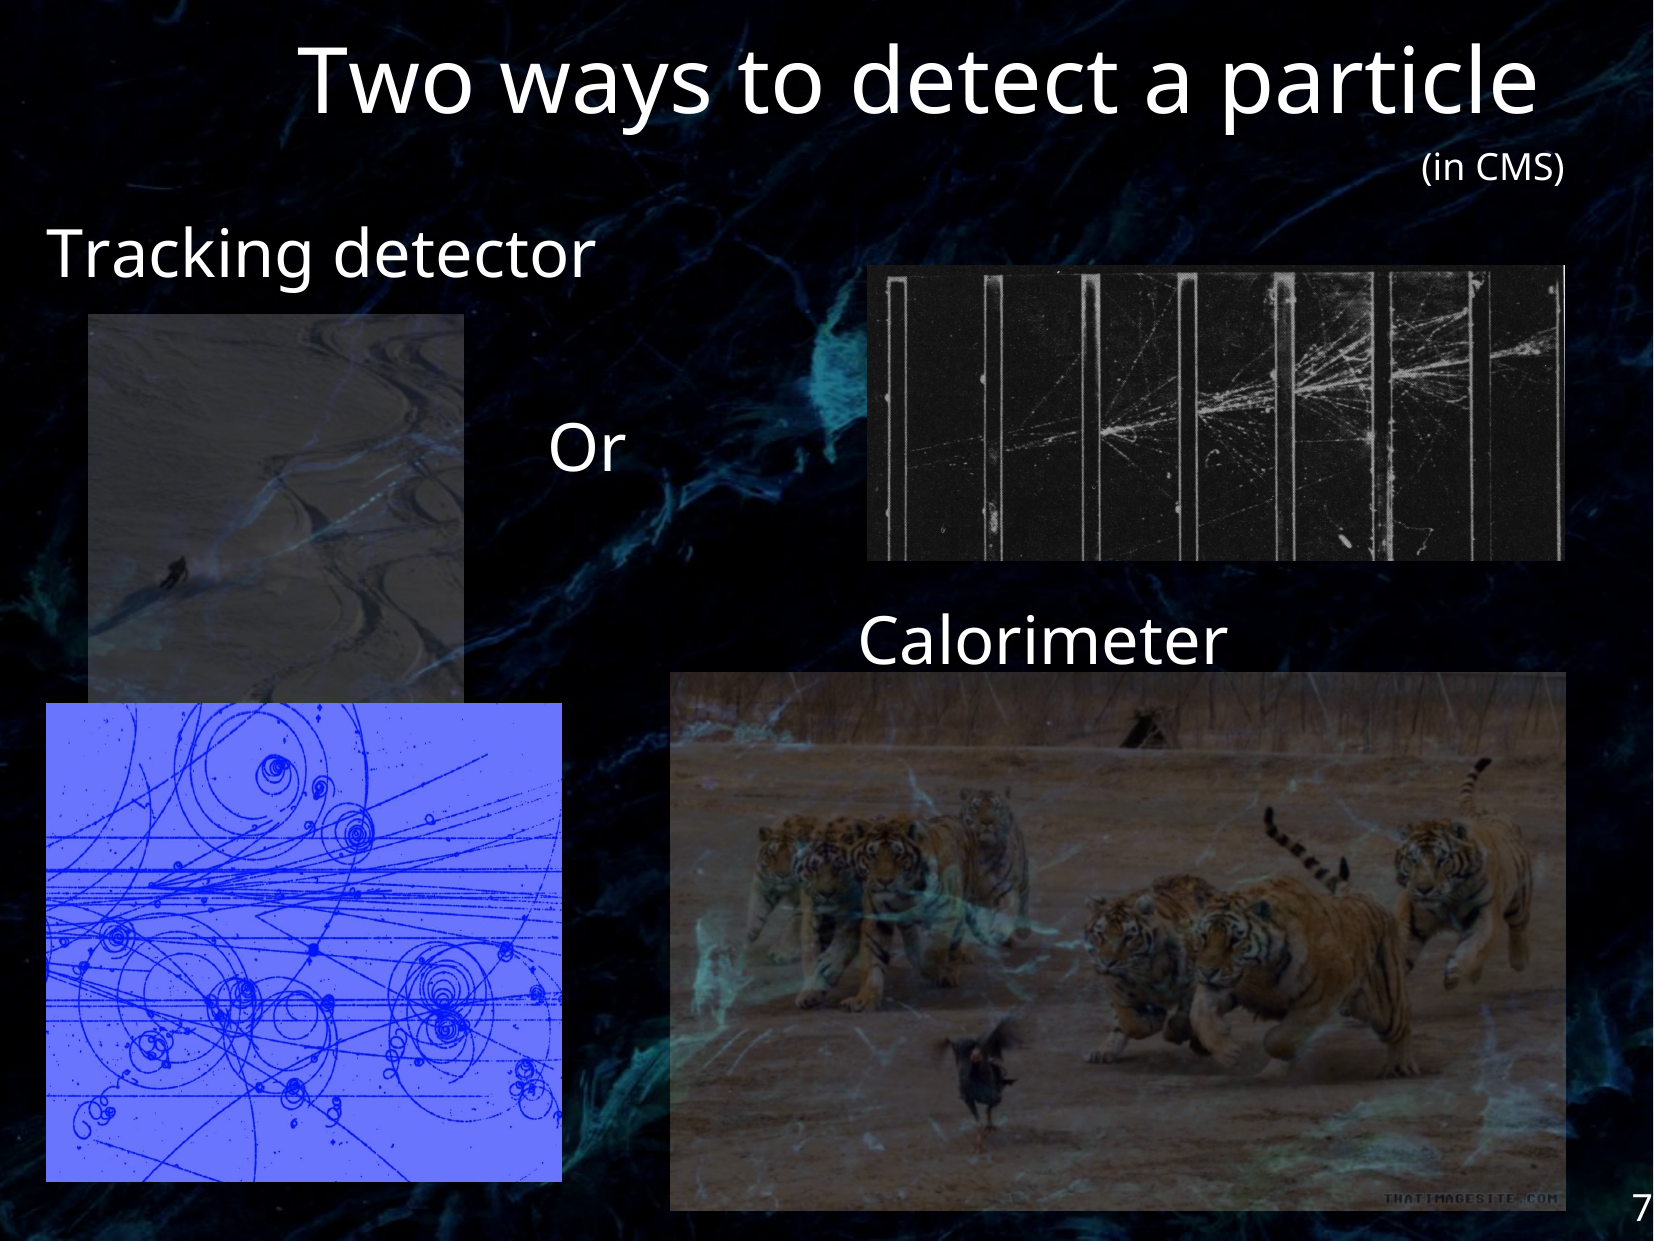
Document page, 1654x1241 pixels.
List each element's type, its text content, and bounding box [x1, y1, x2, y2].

title Two ways to detect a particle (in CMS) [77, 13, 1565, 194]
picture [0, 0, 1654, 1241]
chart [867, 265, 1565, 562]
list Tracking detector Or Calorimeter [29, 206, 1625, 1123]
